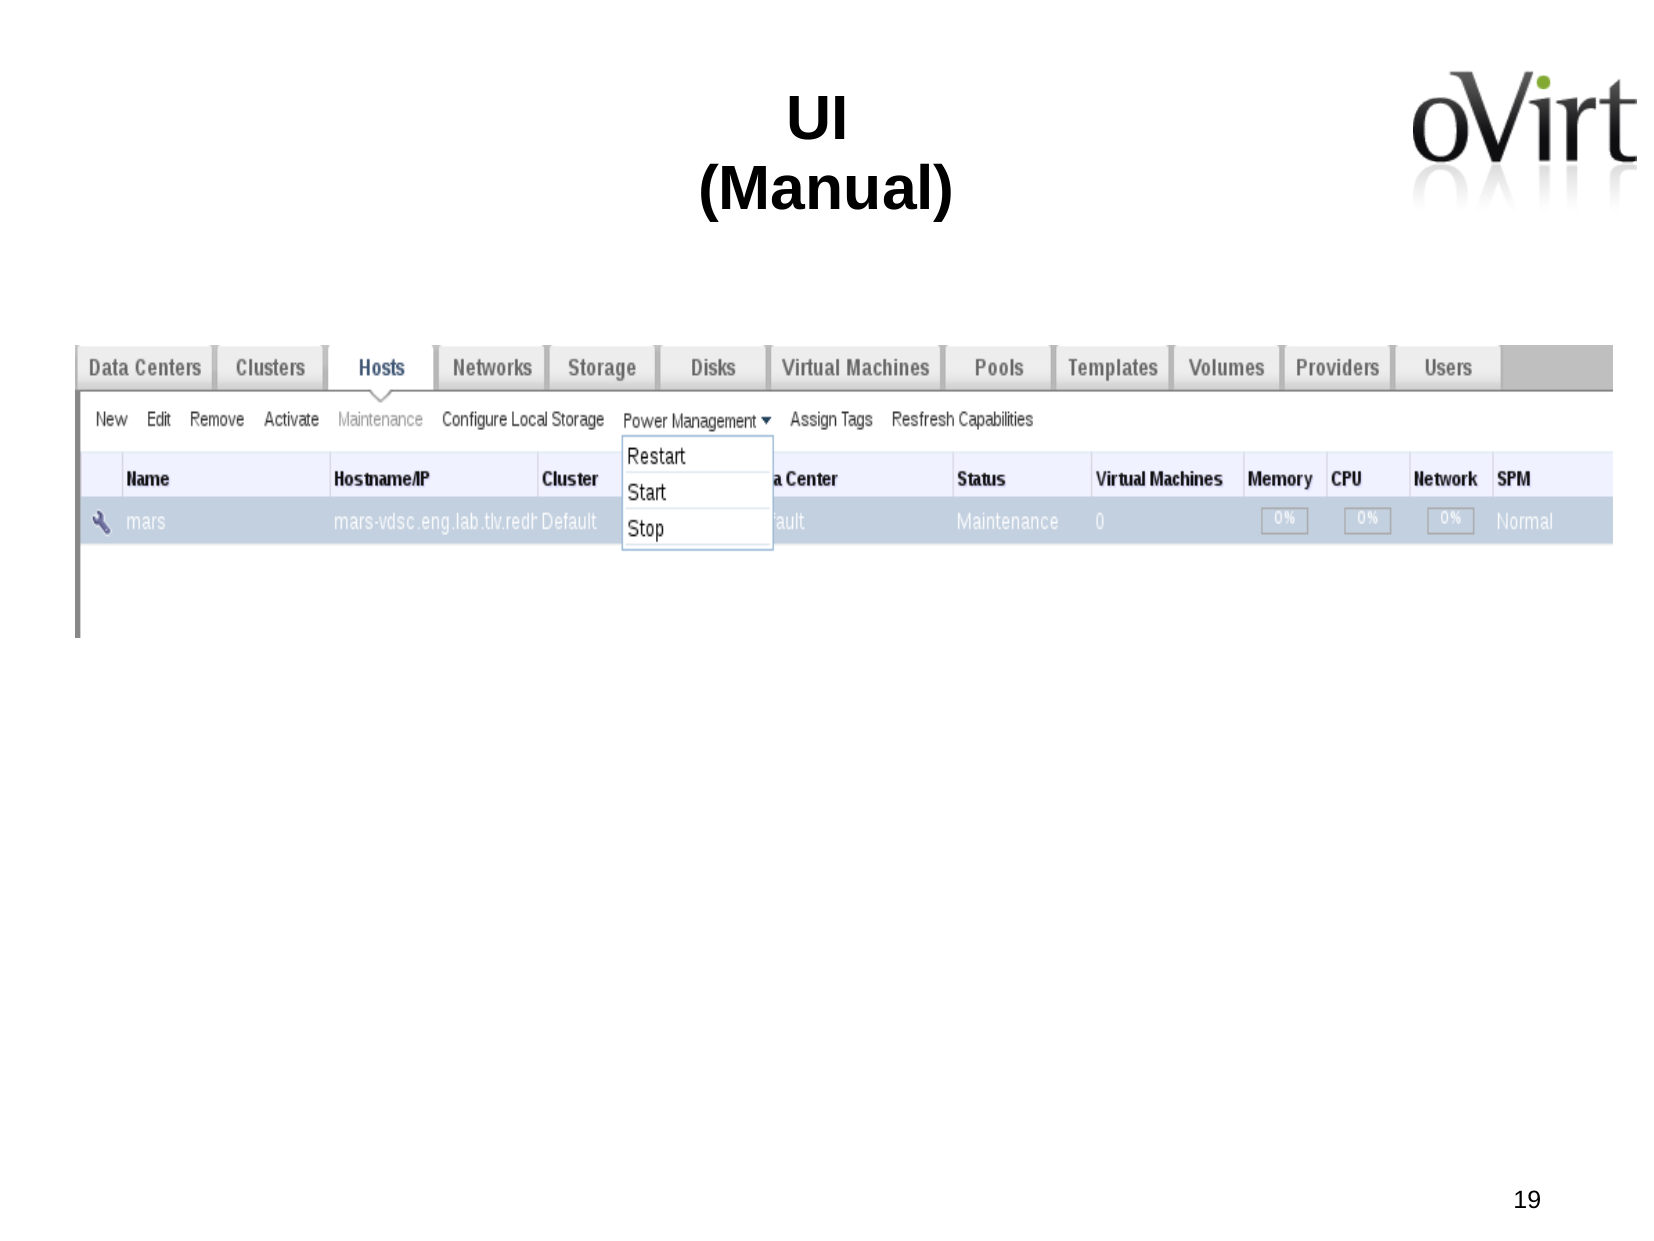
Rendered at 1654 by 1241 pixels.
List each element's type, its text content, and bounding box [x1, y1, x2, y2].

picture [1571, 63, 1637, 212]
title UI (Manual) [82, 49, 1571, 257]
picture [75, 345, 1613, 638]
